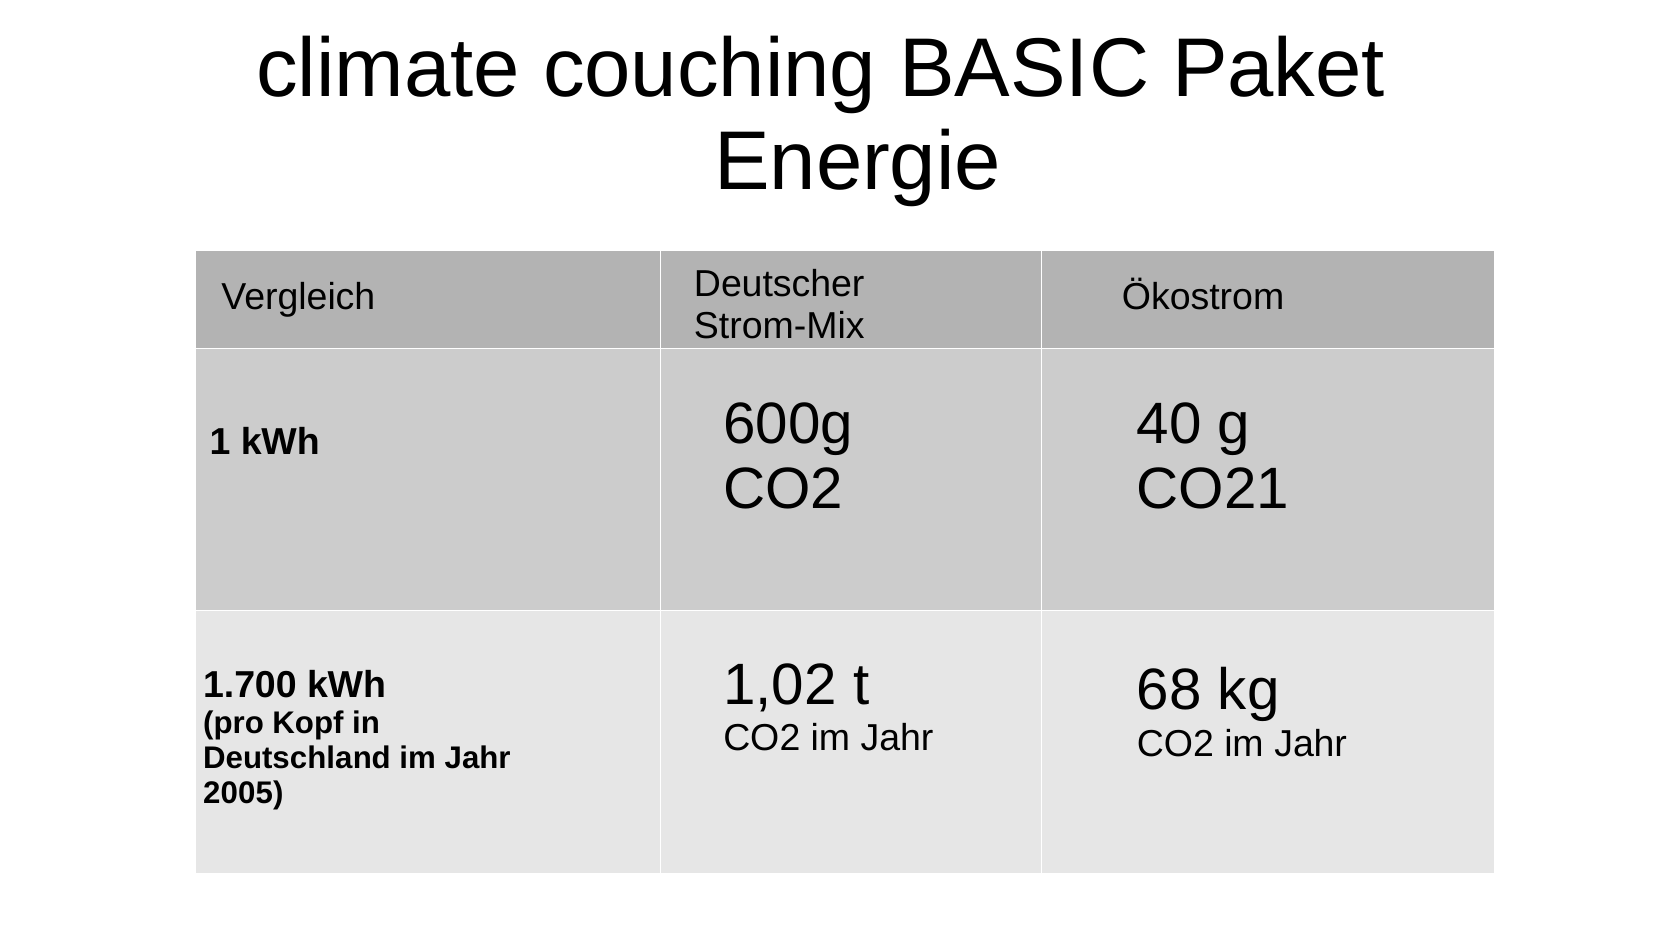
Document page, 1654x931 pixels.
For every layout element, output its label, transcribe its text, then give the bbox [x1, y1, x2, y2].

table_cell [196, 611, 660, 873]
text_box 1,02 t CO2 im Jahr [708, 644, 1004, 808]
table_header [1042, 251, 1494, 348]
table_cell [661, 349, 1041, 610]
table_header [196, 251, 660, 348]
table_cell [1042, 611, 1494, 873]
table_cell [1042, 349, 1494, 610]
text_box Vergleich [206, 267, 502, 325]
text_box 600g CO2 [708, 383, 1004, 548]
table_cell [661, 611, 1041, 873]
text_box Ökostrom [1107, 267, 1300, 325]
text_box 40 g CO21 [1122, 383, 1388, 529]
text_box Deutscher Strom-Mix [679, 255, 975, 355]
title climate couching BASIC Paket Energie [76, 21, 1565, 208]
table_cell [196, 349, 660, 610]
text_box 1.700 kWh (pro Kopf in Deutschland im Jahr 2005) [188, 656, 543, 818]
text_box 68 kg CO2 im Jahr [1122, 649, 1418, 856]
text_box 1 kWh [194, 413, 550, 471]
table_header [661, 251, 1041, 348]
